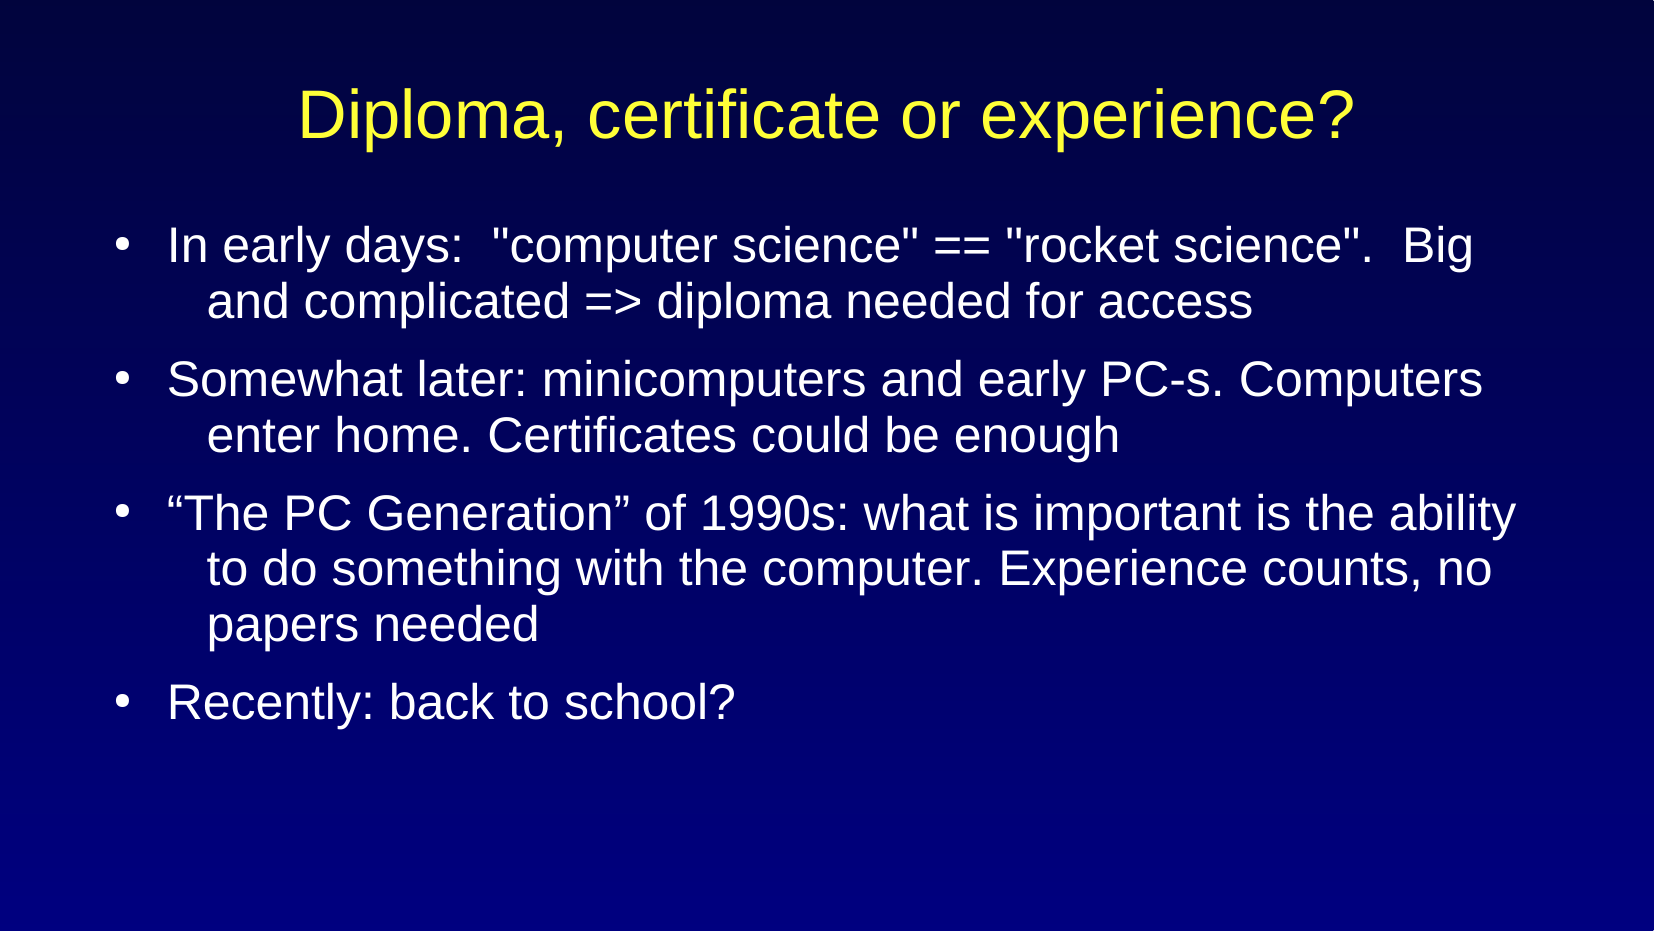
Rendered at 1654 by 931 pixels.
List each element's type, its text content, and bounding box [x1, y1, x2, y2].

title Diploma, certificate or experience? [82, 37, 1571, 193]
list In early days: "computer science" == "rocket science". Big and complicated => diploma needed for access Somewhat later: minicomputers and early PC-s. Computers enter home. Certificates could be enough “The PC Generation” of 1990s: what is important is the ability to do something with the computer. Experience counts, no papers needed Recently: back to school? [82, 217, 1571, 758]
